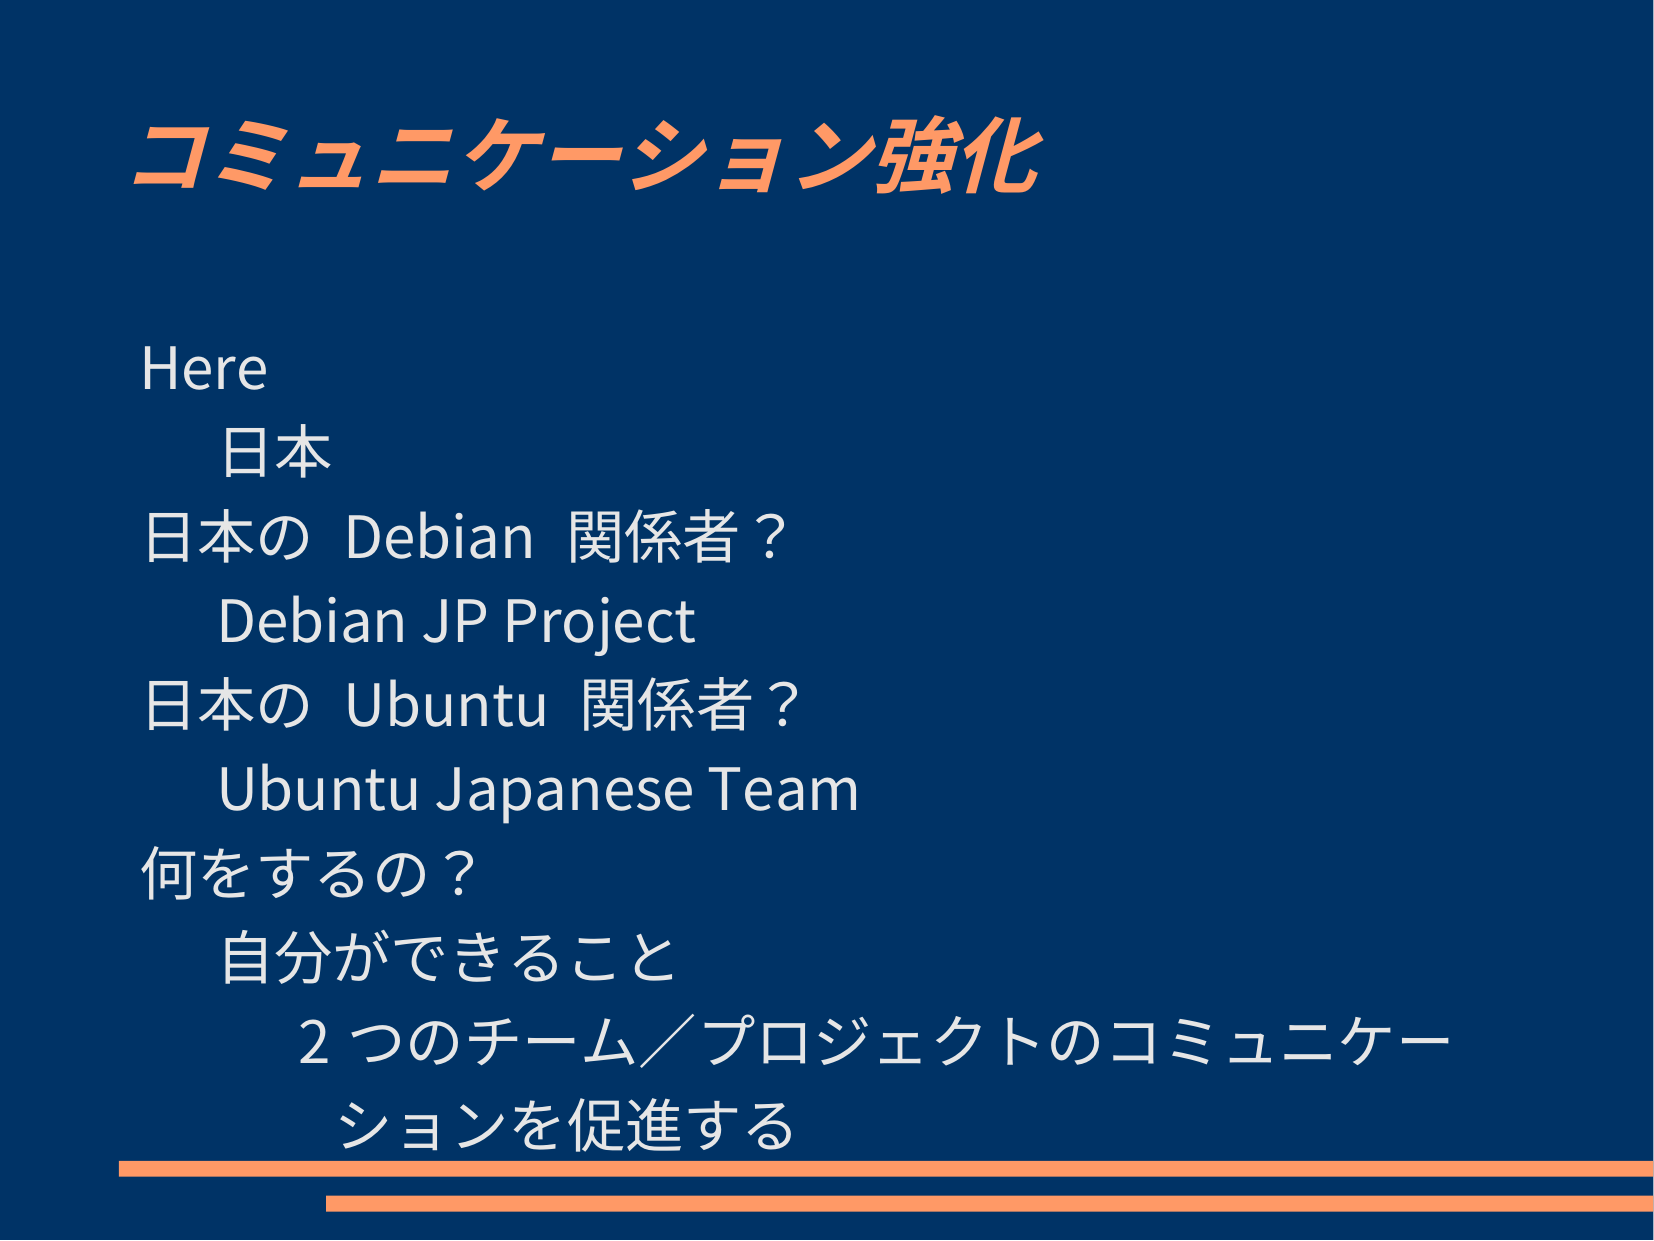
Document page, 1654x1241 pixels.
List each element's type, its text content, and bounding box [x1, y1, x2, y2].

list Here 日本 日本の Debian 関係者？ Debian JP Project 日本の Ubuntu 関係者？ Ubuntu Japanese Team 何をするの？ 自分ができること 2つのチーム／プロジェクトのコミュニケーションを促進する [121, 322, 1561, 1145]
title コミュニケーション強化 [121, 46, 1534, 254]
